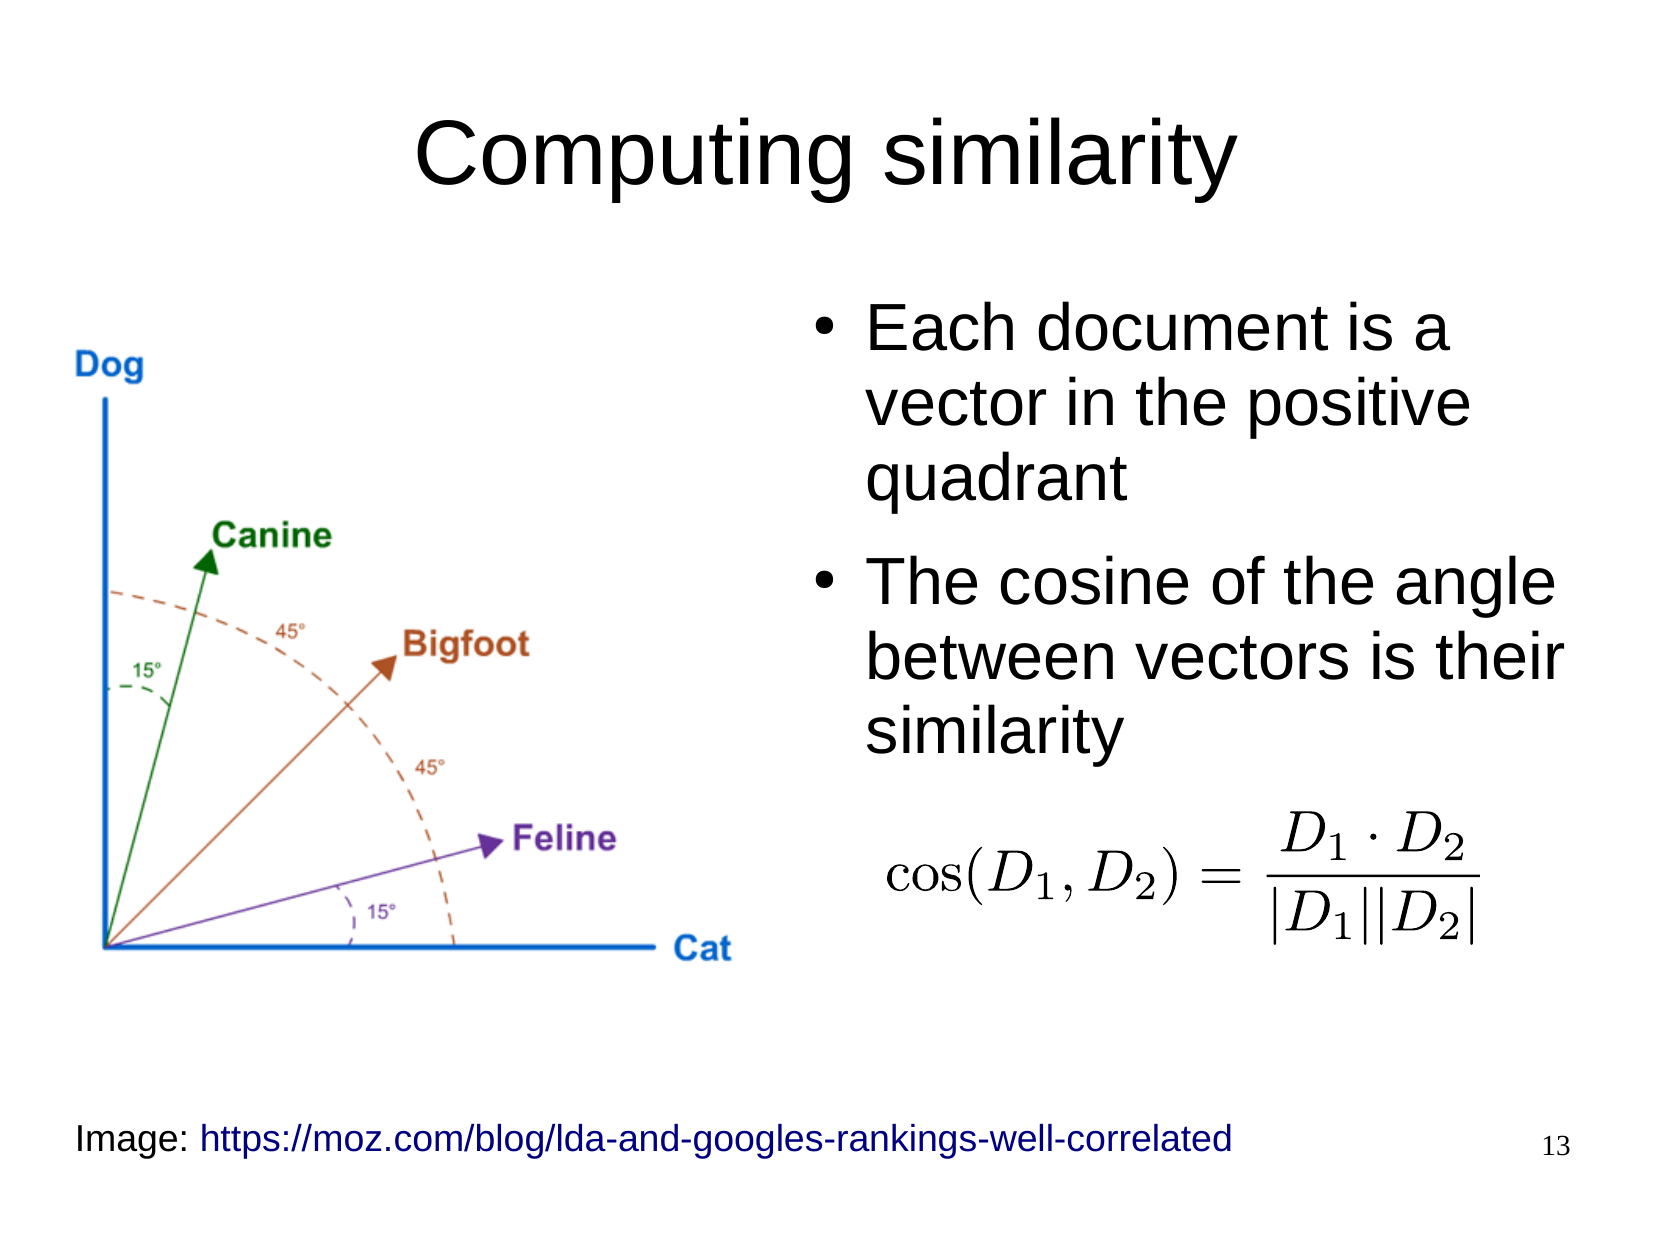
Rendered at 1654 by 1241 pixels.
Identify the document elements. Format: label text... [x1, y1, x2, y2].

picture [15, 330, 795, 1006]
list Each document is a vector in the positive quadrant The cosine of the angle between vectors is their similarity [795, 290, 1571, 1036]
title Computing similarity [82, 49, 1571, 257]
text_box [885, 811, 1480, 946]
text_box Image: https://moz.com/blog/lda-and-googles-rankings-well-correlated [60, 1110, 1471, 1167]
